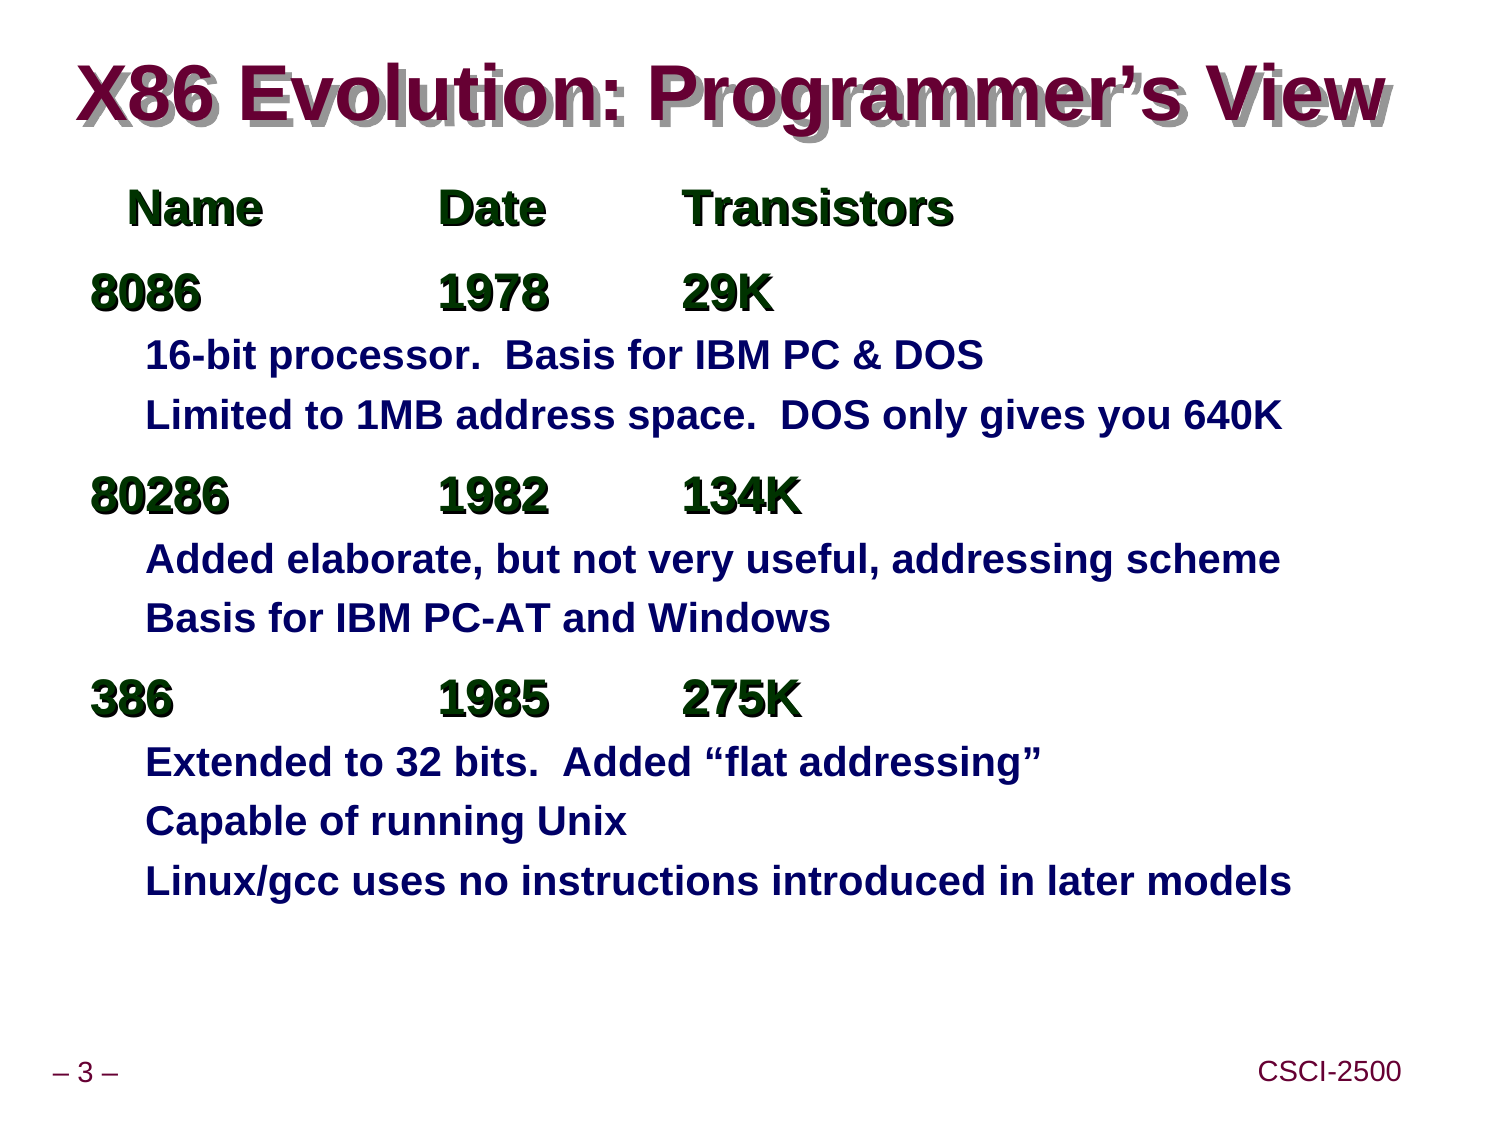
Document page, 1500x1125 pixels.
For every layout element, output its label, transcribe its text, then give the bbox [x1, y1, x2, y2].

list Name Date Transistors 8086 1978 29K 16-bit processor. Basis for IBM PC & DOS Limited to 1MB address space. DOS only gives you 640K 80286 1982 134K Added elaborate, but not very useful, addressing scheme Basis for IBM PC-AT and Windows 386 1985 275K Extended to 32 bits. Added “flat addressing” Capable of running Unix Linux/gcc uses no instructions introduced in later models [74, 174, 1430, 1076]
title X86 Evolution: Programmer’s View [75, 45, 1426, 149]
